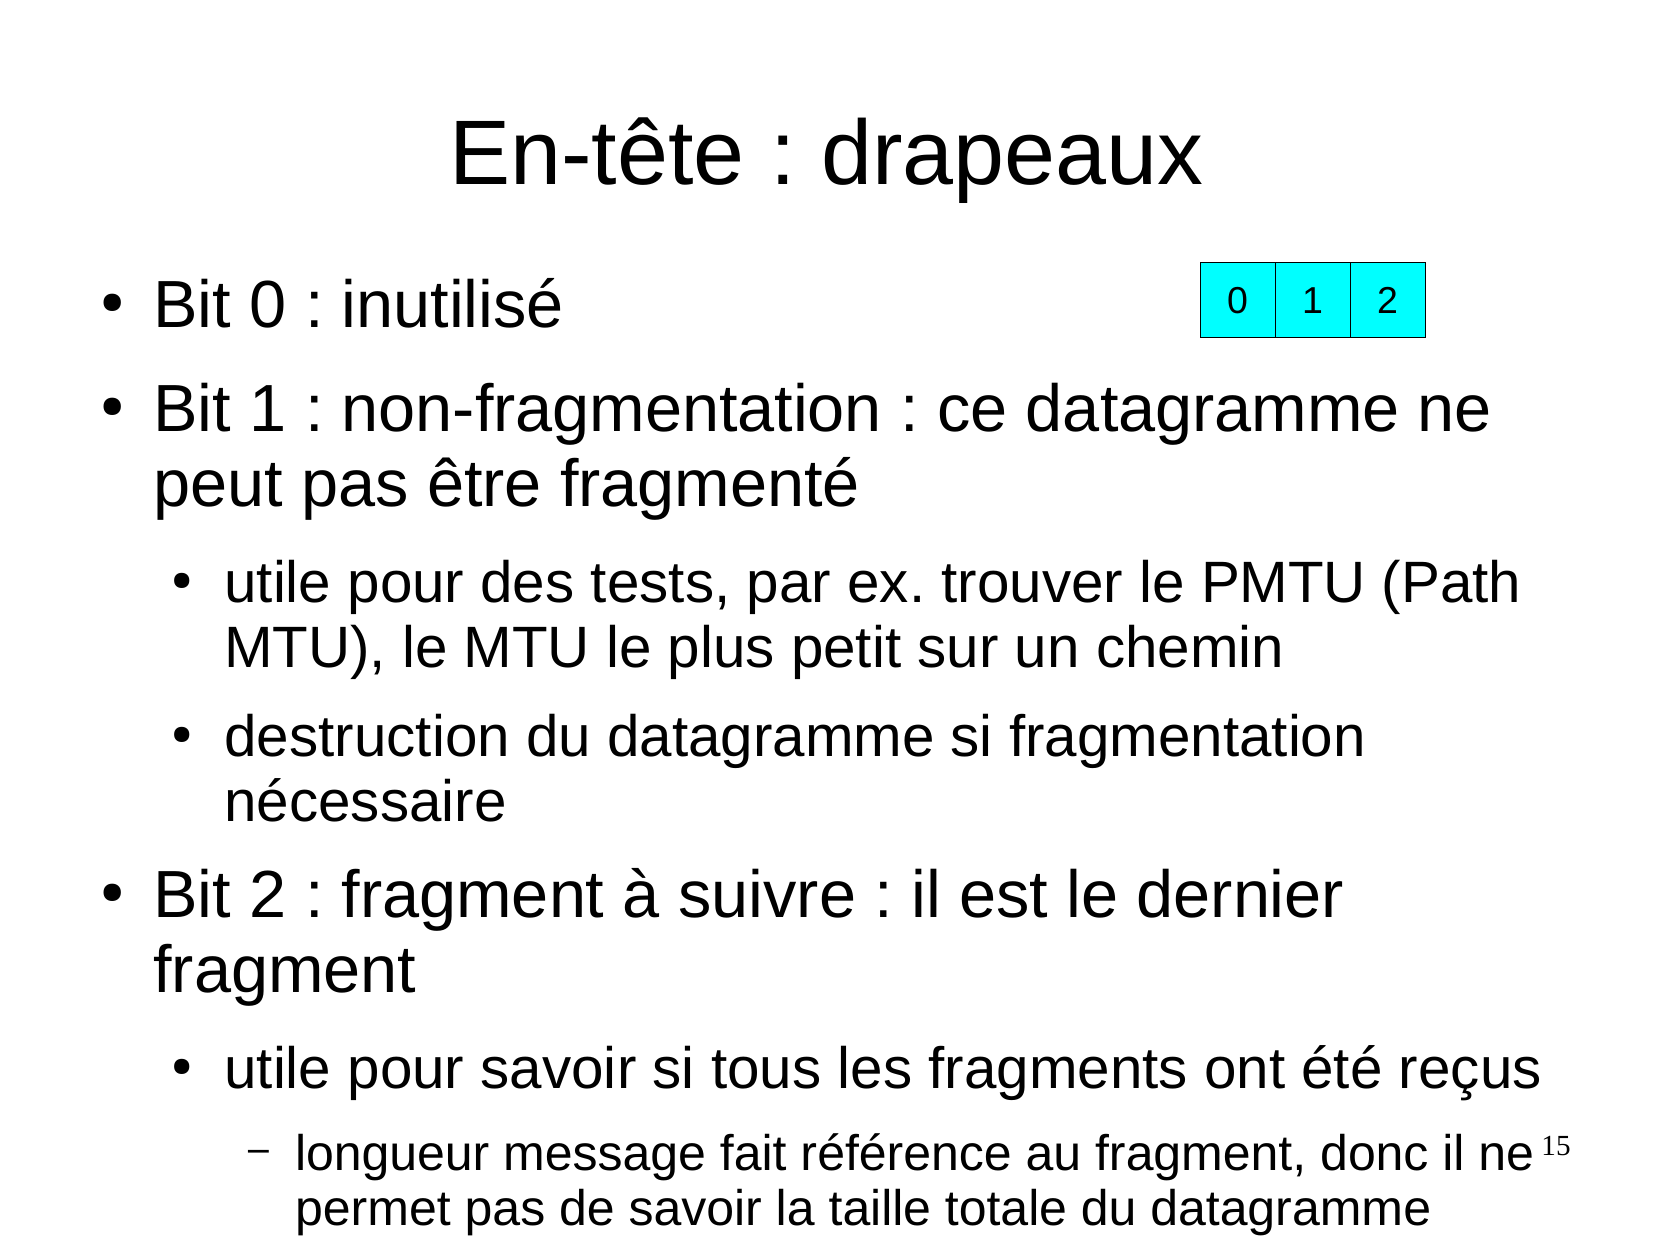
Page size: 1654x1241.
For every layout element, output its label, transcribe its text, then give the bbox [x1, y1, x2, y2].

text_box 0 [1200, 262, 1275, 338]
list Bit 0 : inutilisé Bit 1 : non-fragmentation : ce datagramme ne peut pas être fragmenté utile pour des tests, par ex. trouver le PMTU (Path MTU), le MTU le plus petit sur un chemin destruction du datagramme si fragmentation nécessaire Bit 2 : fragment à suivre : il est le dernier fragment utile pour savoir si tous les fragments ont été reçus longueur message fait référence au fragment, donc il ne permet pas de savoir la taille totale du datagramme [82, 266, 1571, 1237]
text_box 2 [1350, 262, 1426, 338]
text_box 1 [1275, 262, 1350, 338]
title En-tête : drapeaux [82, 56, 1571, 250]
